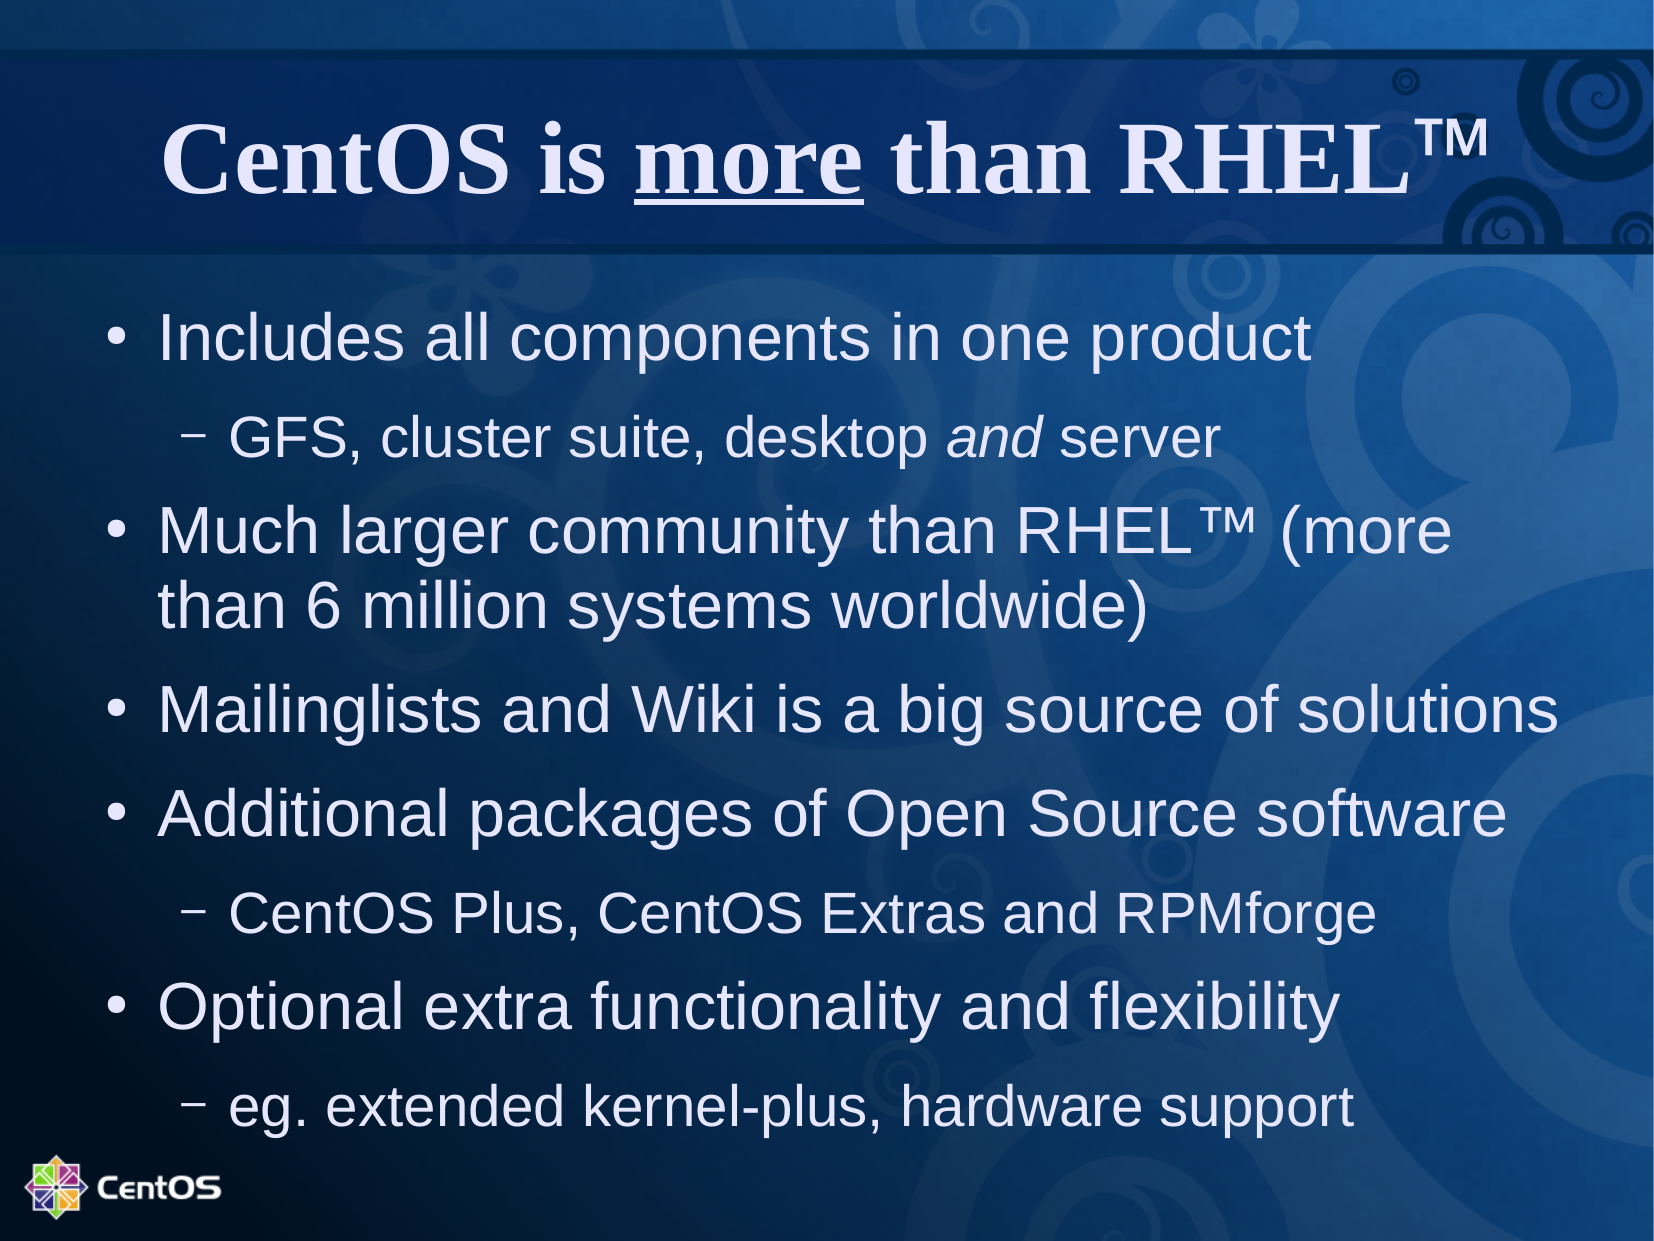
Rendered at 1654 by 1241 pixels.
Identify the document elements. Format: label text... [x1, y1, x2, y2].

list Includes all components in one product GFS, cluster suite, desktop and server Much larger community than RHEL™ (more than 6 million systems worldwide) Mailinglists and Wiki is a big source of solutions Additional packages of Open Source software CentOS Plus, CentOS Extras and RPMforge Optional extra functionality and flexibility eg. extended kernel-plus, hardware support [86, 300, 1576, 1241]
title CentOS is more than RHEL™ [82, 49, 1571, 257]
picture [0, 0, 1654, 1241]
